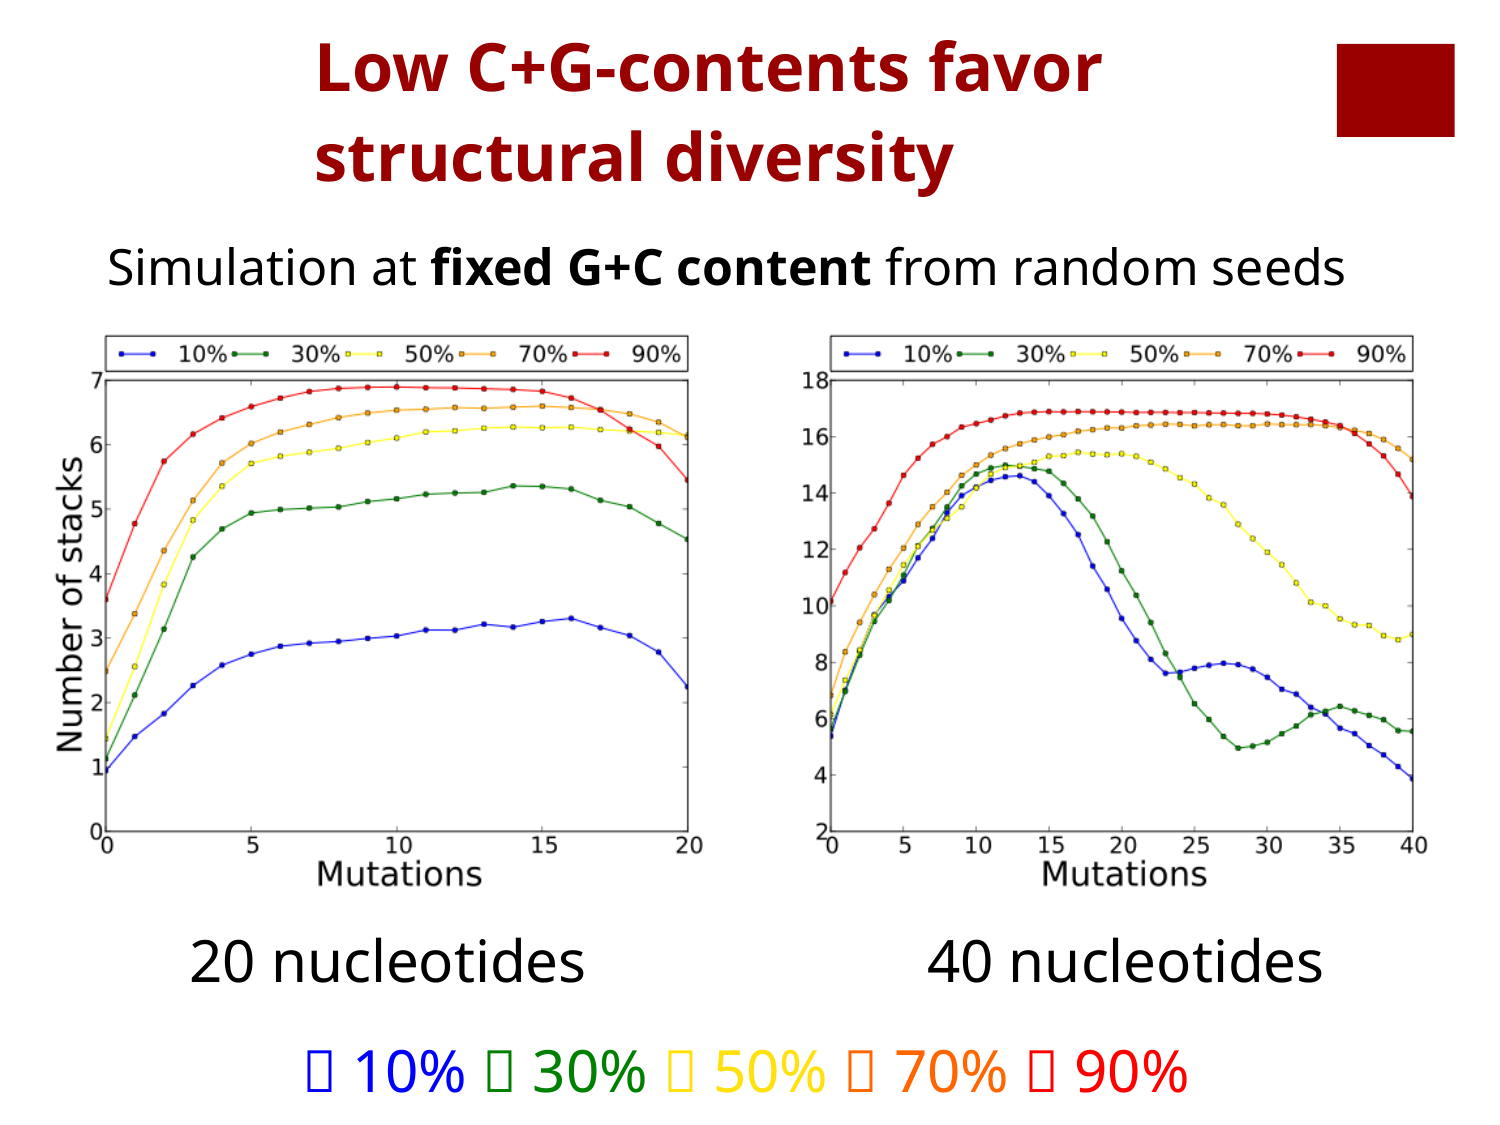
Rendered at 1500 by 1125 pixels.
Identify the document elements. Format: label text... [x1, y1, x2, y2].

text_box  10%  30%  50%  70%  90% [287, 1023, 1276, 1110]
picture [12, 324, 1488, 888]
text_box Simulation at fixed G+C content from random seeds [92, 224, 1413, 301]
text_box 40 nucleotides [912, 912, 1357, 999]
text_box 20 nucleotides [174, 912, 619, 999]
text_box Low C+G-contents favor structural diversity [300, 12, 1338, 188]
